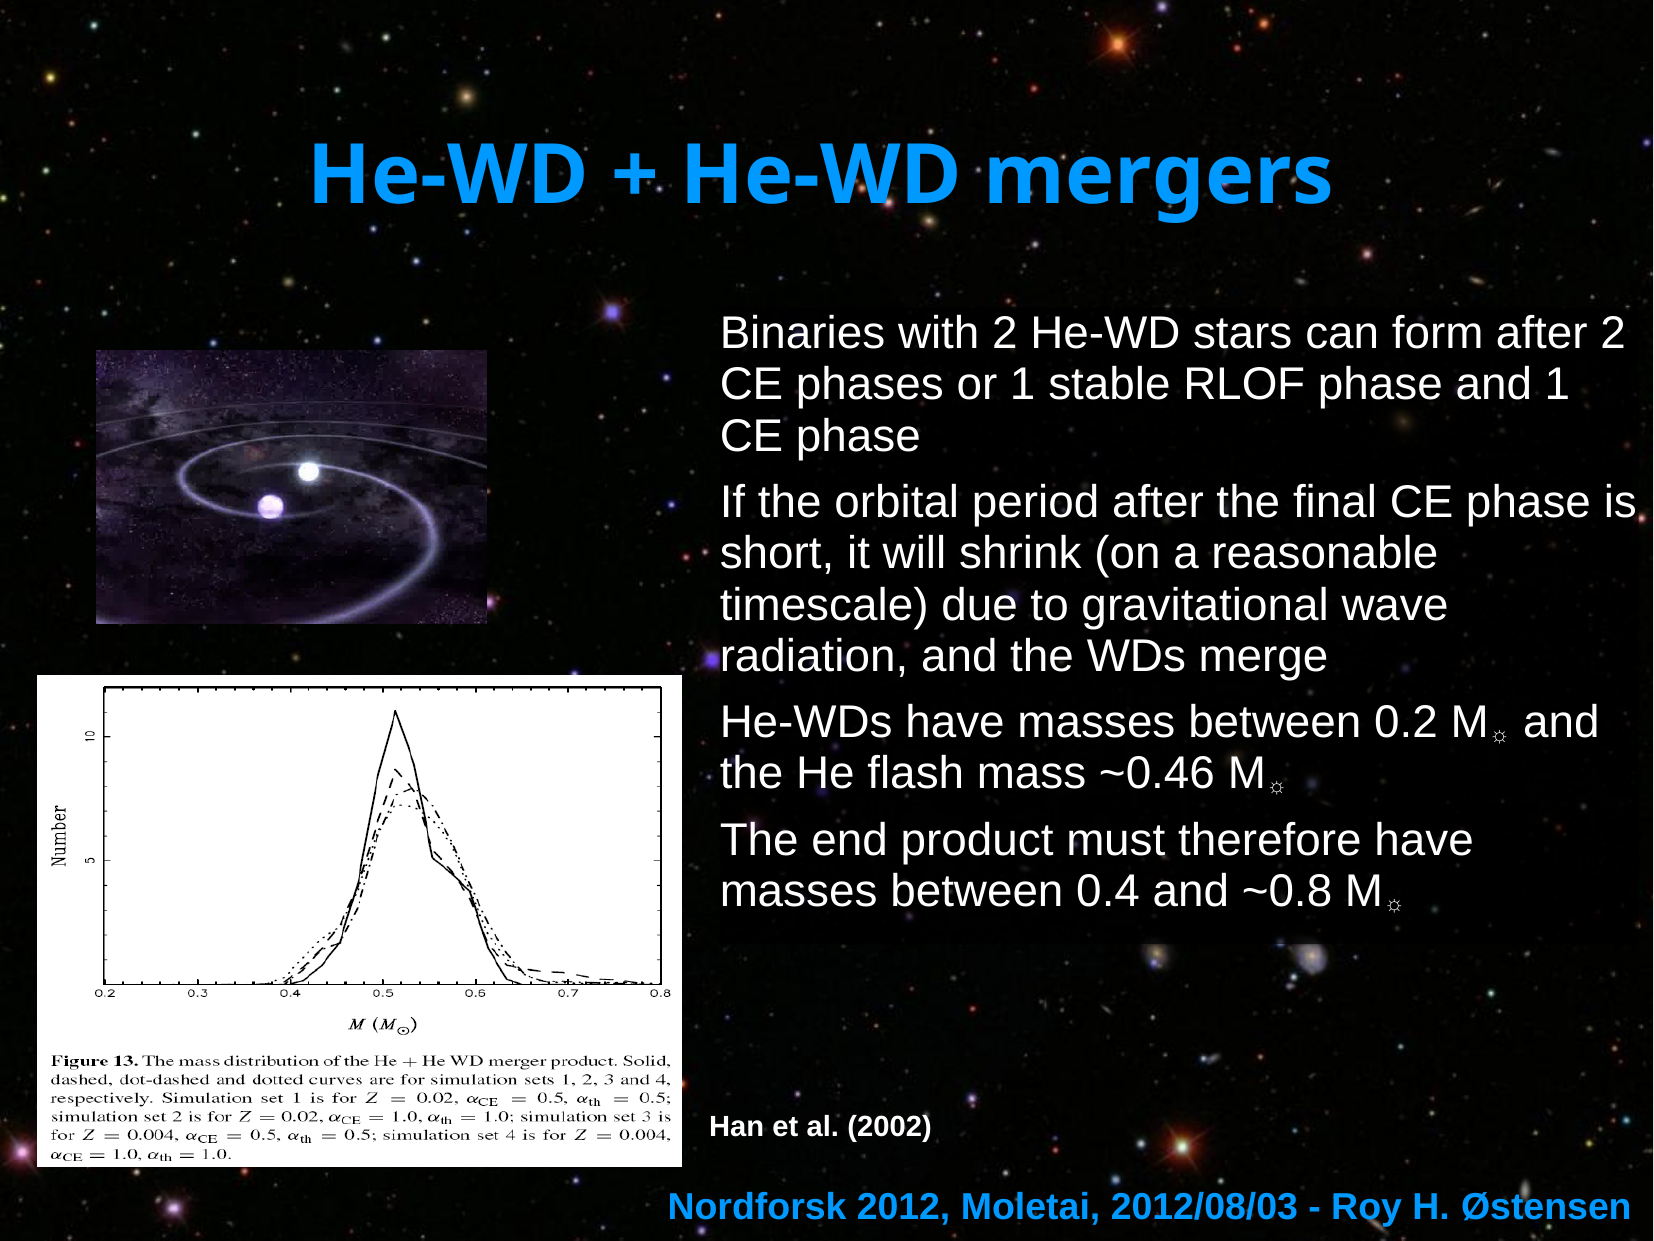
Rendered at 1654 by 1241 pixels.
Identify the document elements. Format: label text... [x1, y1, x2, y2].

title He-WD + He-WD mergers [0, 37, 1642, 306]
list Binaries with 2 He-WD stars can form after 2 CE phases or 1 stable RLOF phase and 1 CE phase If the orbital period after the final CE phase is short, it will shrink (on a reasonable timescale) due to gravitational wave radiation, and the WDs merge He-WDs have masses between 0.2 M☼ and the He flash mass ~0.46 M☼ The end product must therefore have masses between 0.4 and ~0.8 M☼ [719, 307, 1639, 945]
text_box Han et al. (2002) [709, 1110, 1113, 1166]
picture [0, 0, 1654, 1241]
